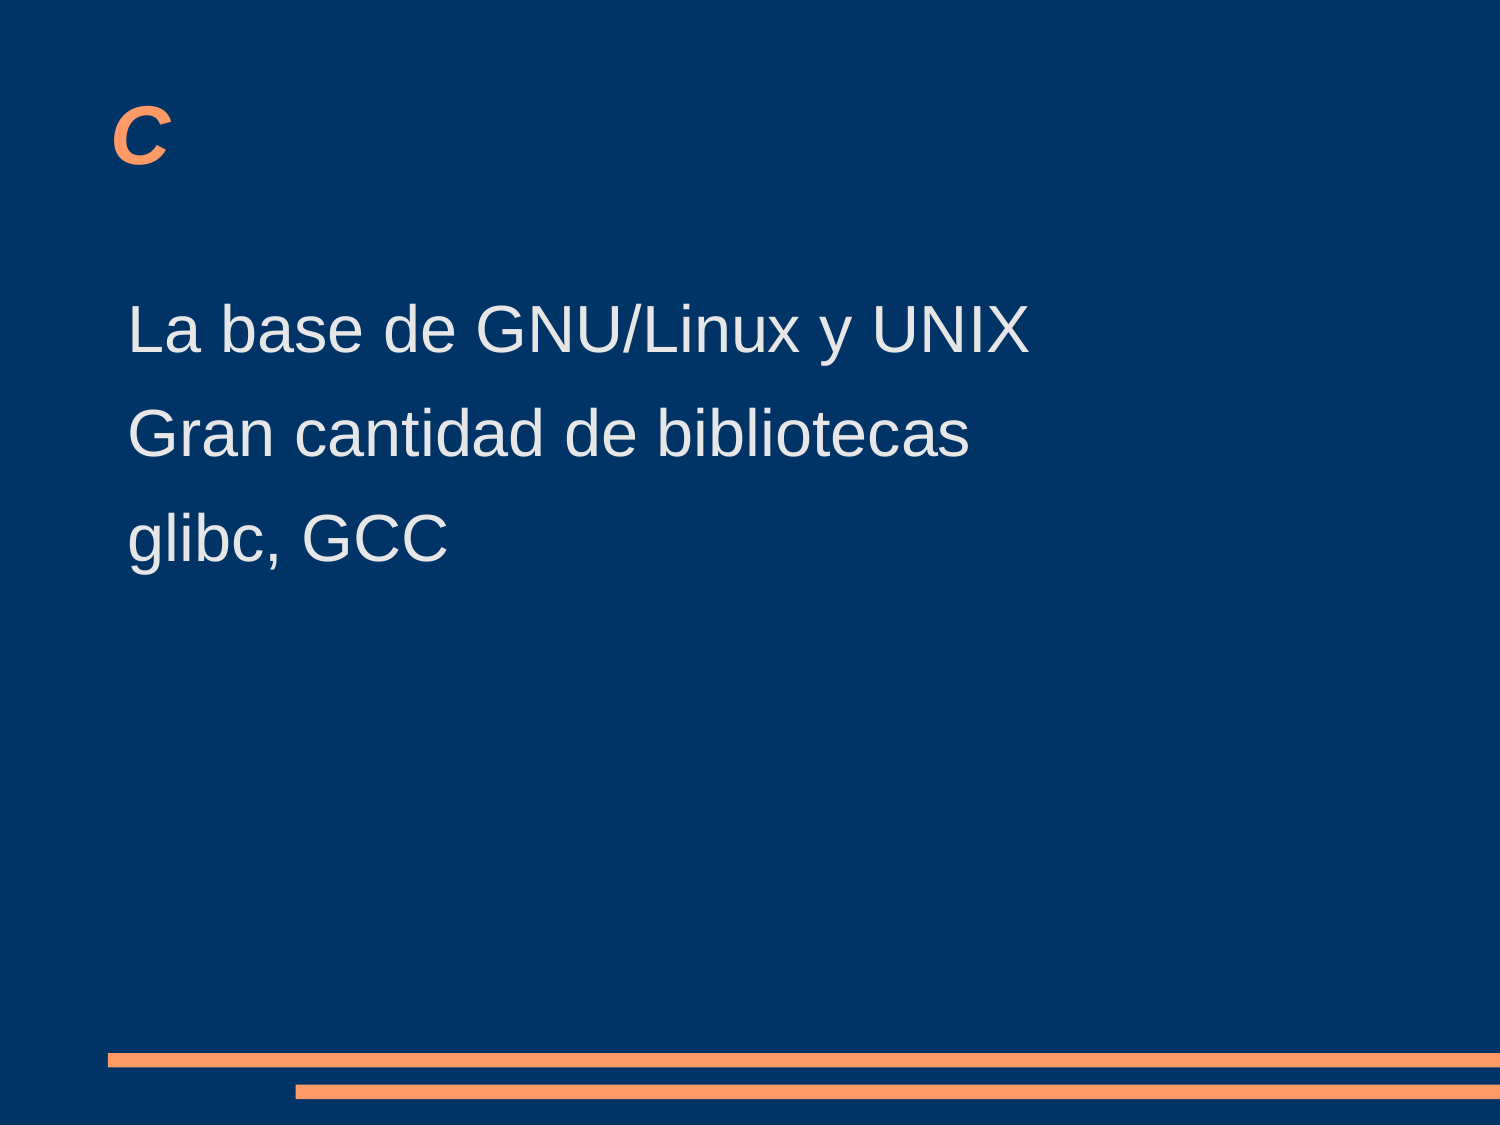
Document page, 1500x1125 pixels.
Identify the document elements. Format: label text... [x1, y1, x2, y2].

title C [110, 41, 1392, 230]
list La base de GNU/Linux y UNIX Gran cantidad de bibliotecas glibc, GCC [110, 292, 1416, 1027]
